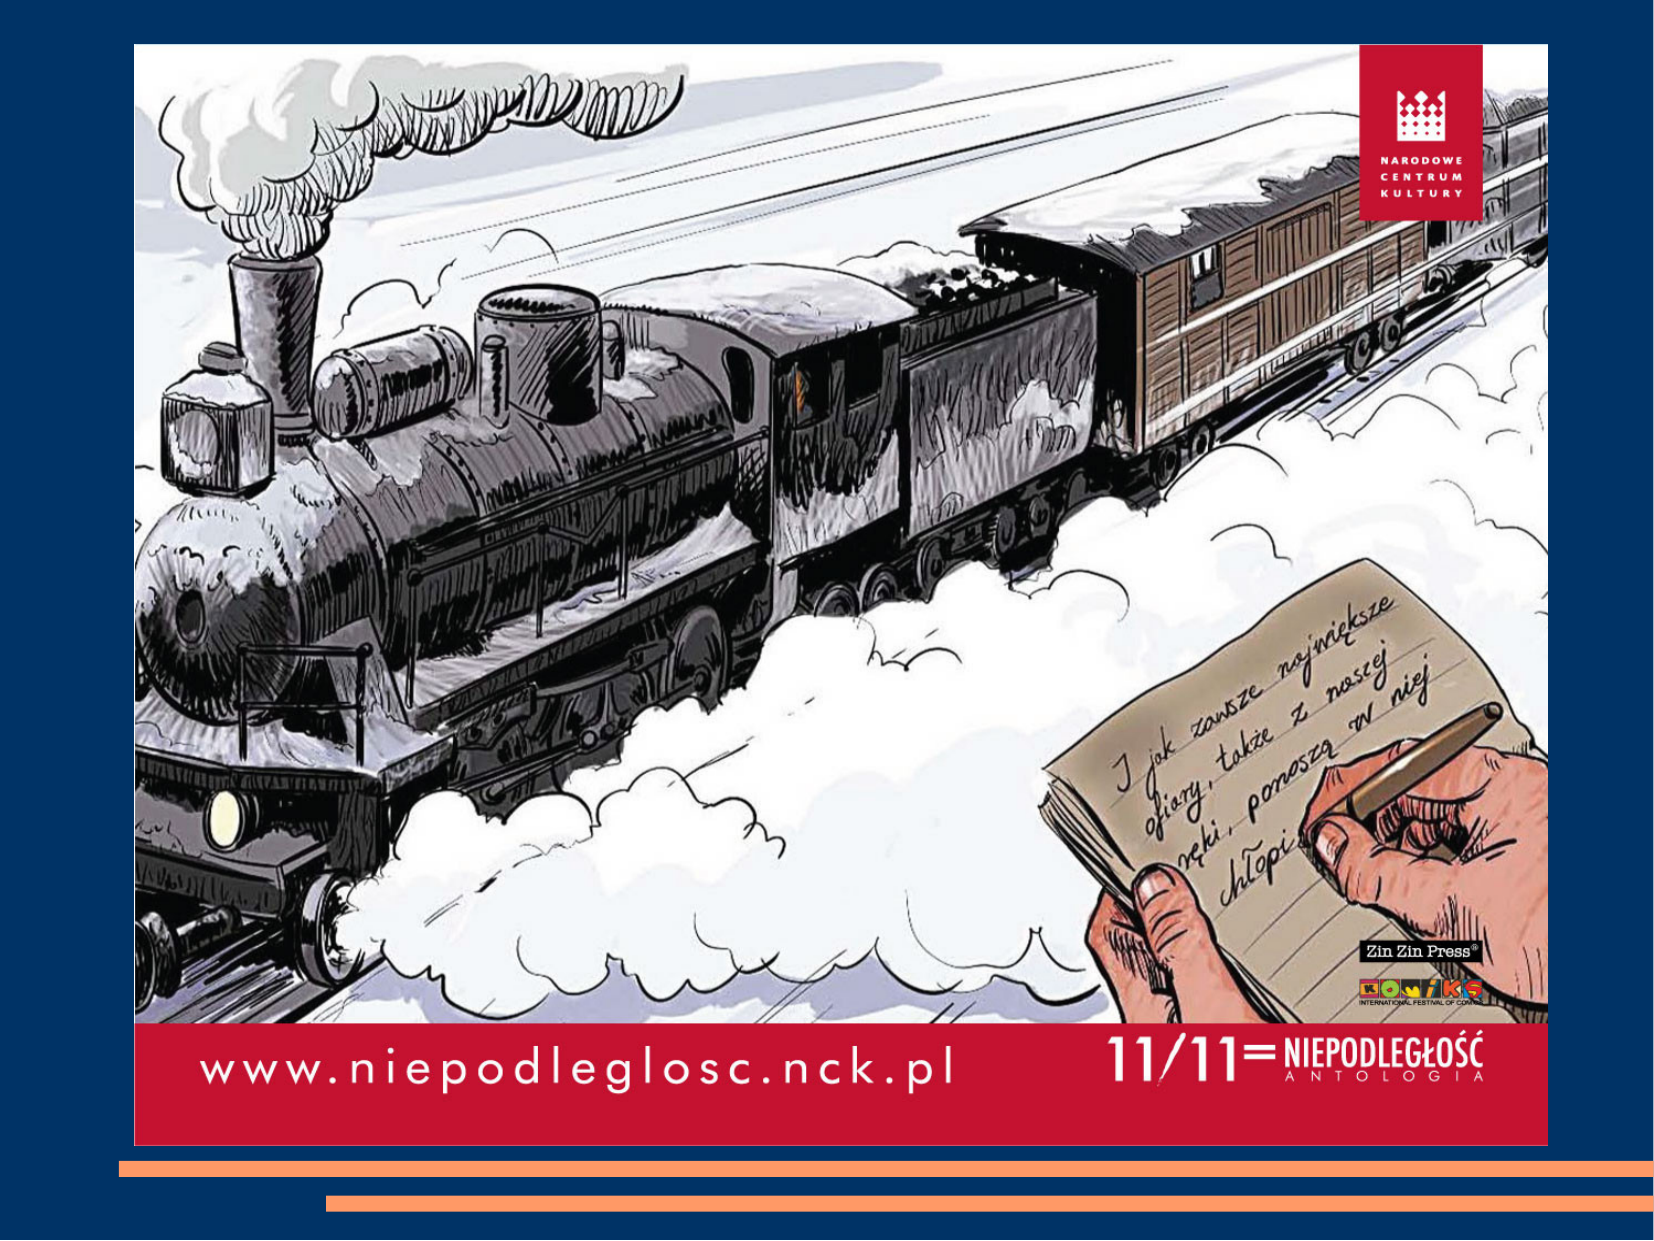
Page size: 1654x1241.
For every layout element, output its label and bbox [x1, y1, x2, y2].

picture [134, 44, 1548, 1146]
